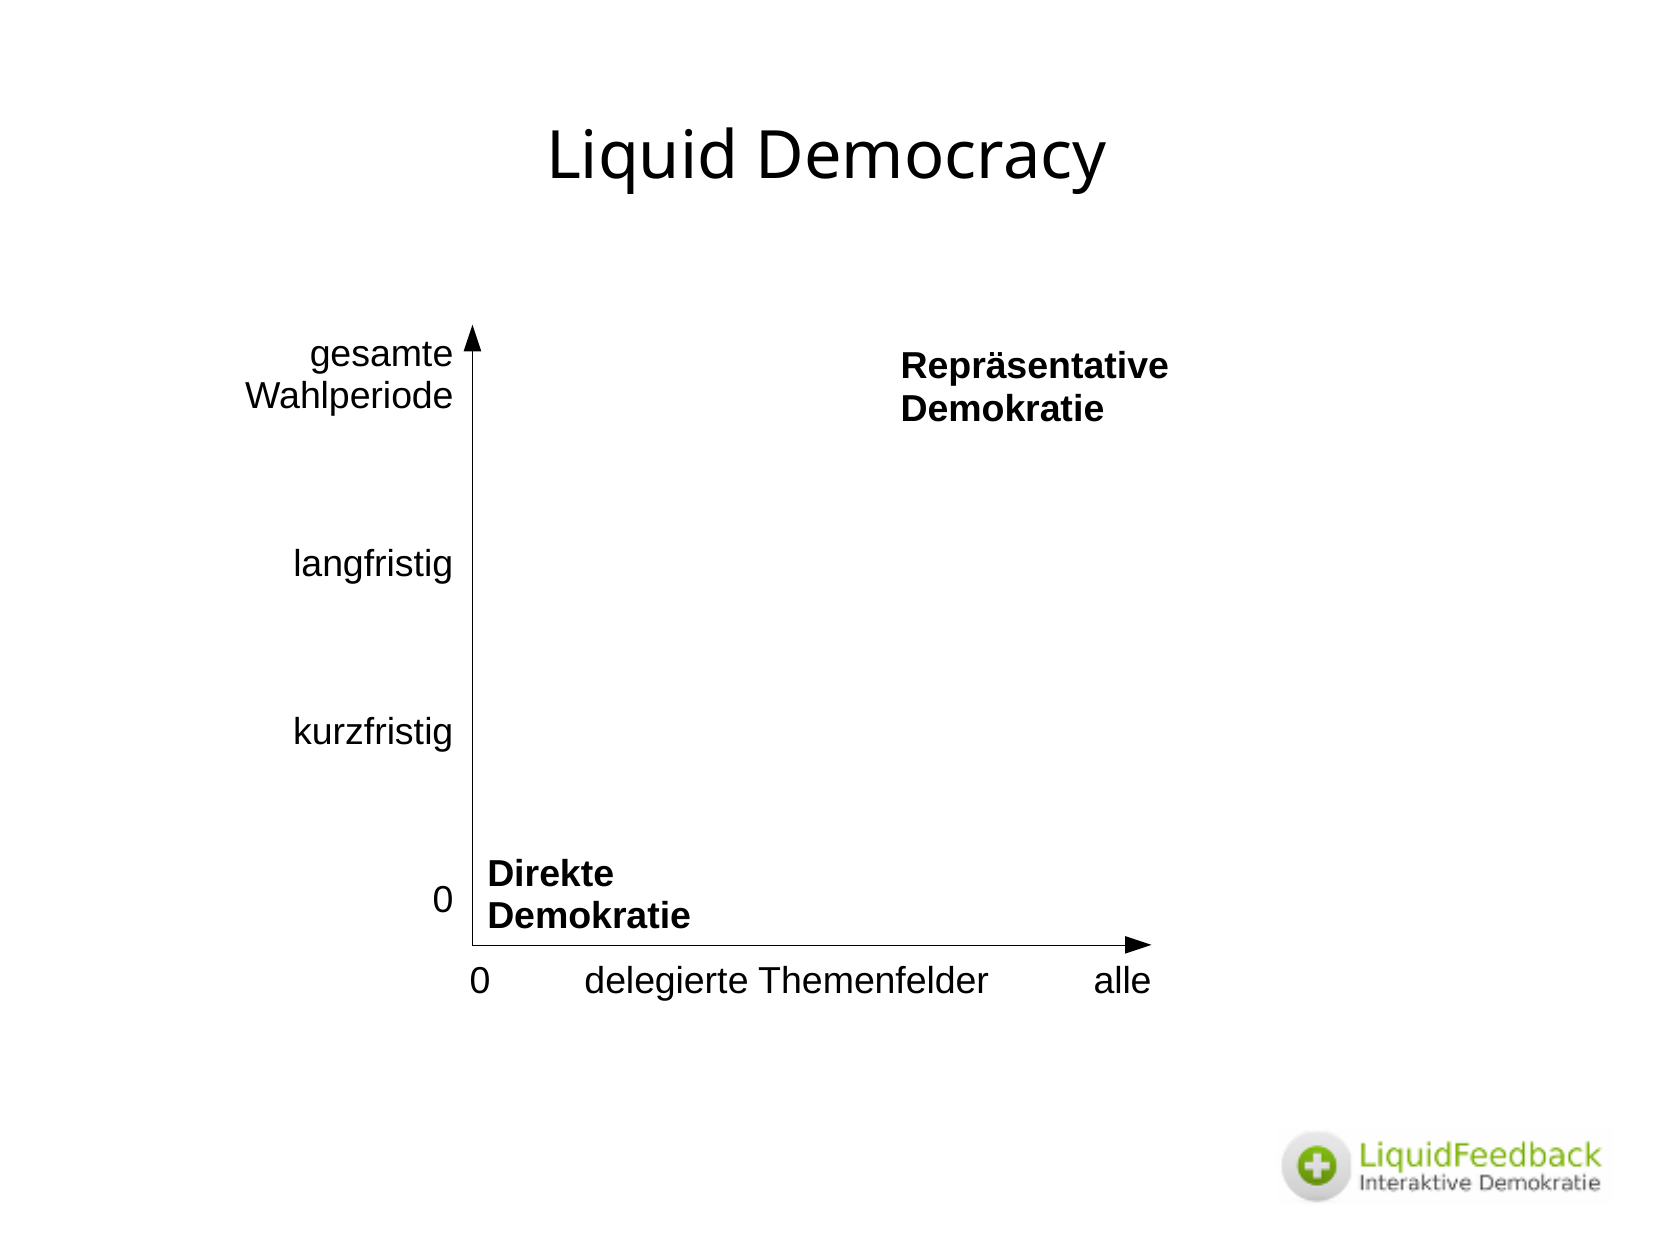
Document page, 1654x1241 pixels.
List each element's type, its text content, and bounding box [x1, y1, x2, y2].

text_box Repräsentative Demokratie [885, 337, 1185, 439]
text_box Direkte Demokratie [472, 845, 707, 947]
picture [1276, 1127, 1613, 1205]
text_box 0 delegierte Themenfelder alle [454, 951, 1241, 1034]
title Liquid Democracy [82, 49, 1571, 257]
text_box gesamte Wahlperiode langfristig kurzfristig 0 [230, 324, 470, 946]
